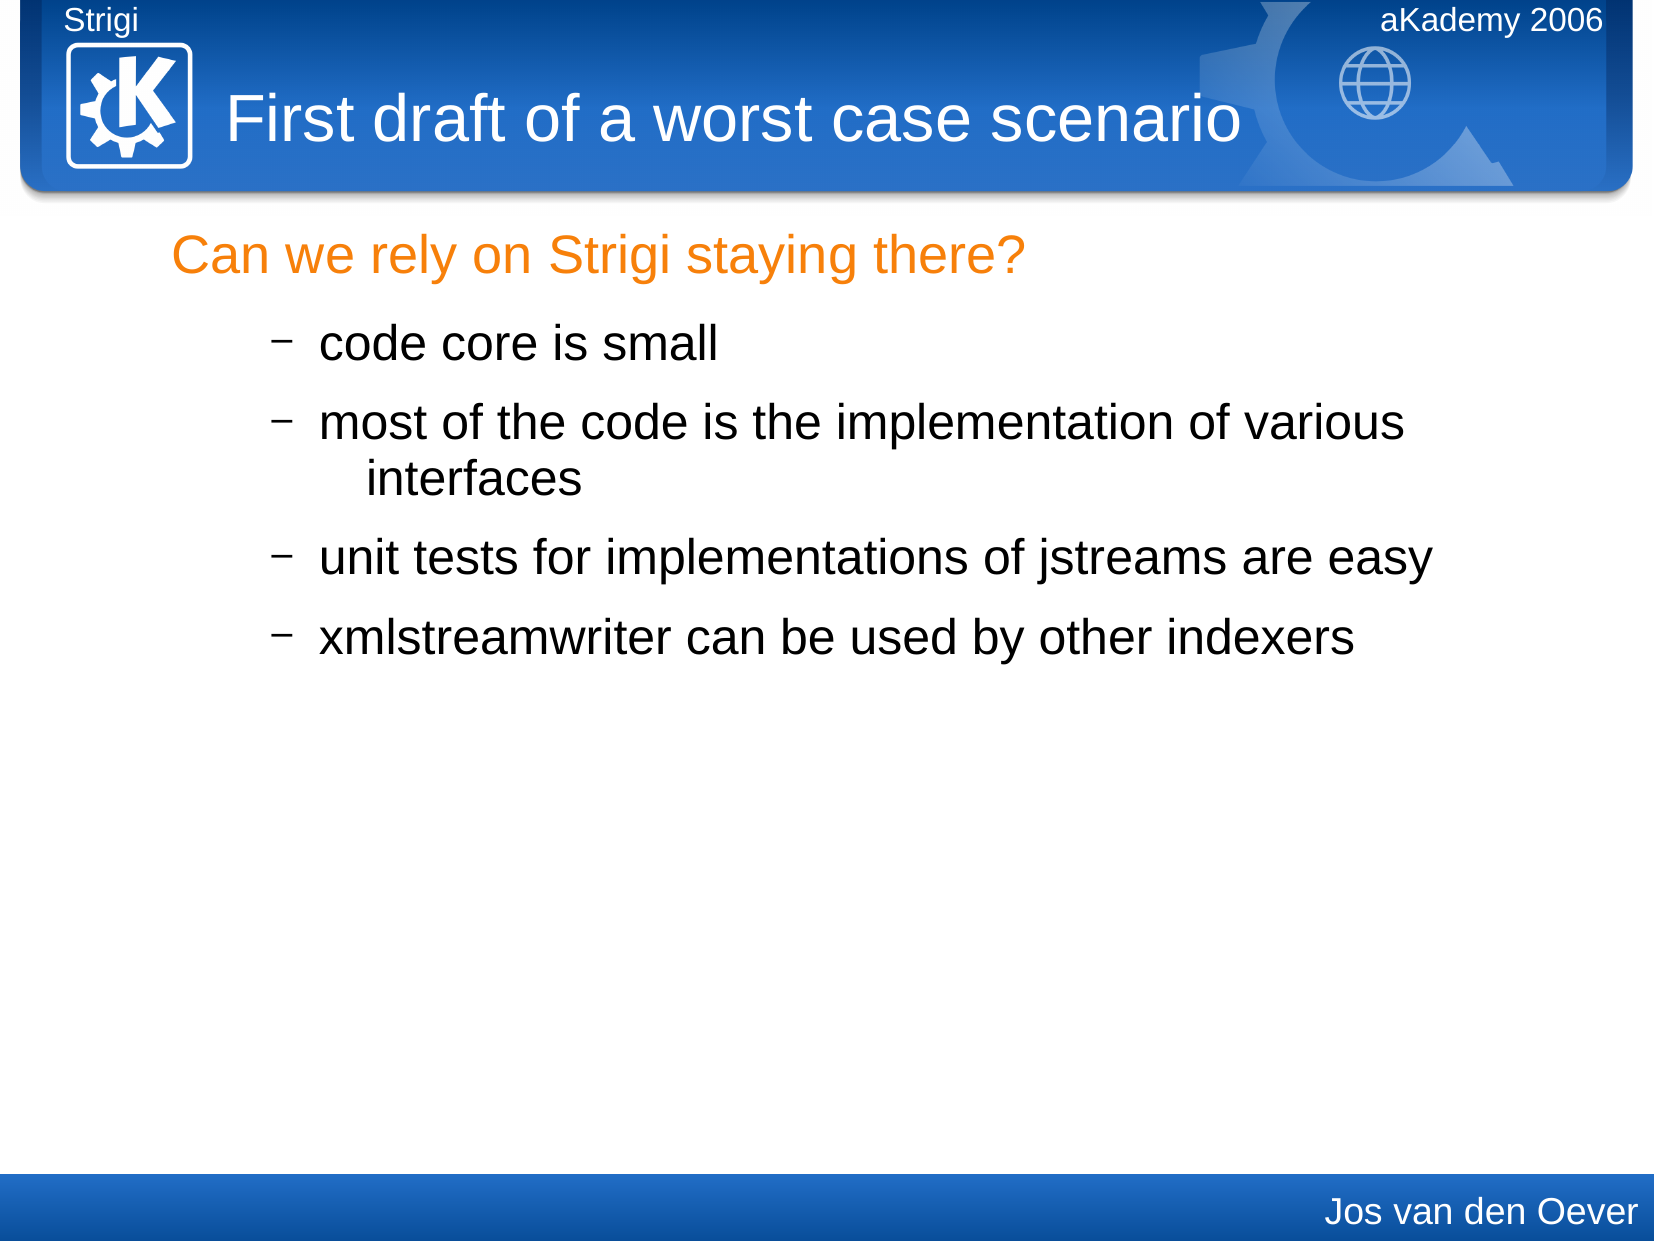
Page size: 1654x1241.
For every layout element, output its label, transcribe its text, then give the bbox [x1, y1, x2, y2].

picture [0, 0, 1652, 216]
title First draft of a worst case scenario [225, 49, 1571, 188]
list Can we rely on Strigi staying there? code core is small most of the code is the implementation of various interfaces unit tests for implementations of jstreams are easy xmlstreamwriter can be used by other indexers [82, 225, 1571, 1109]
